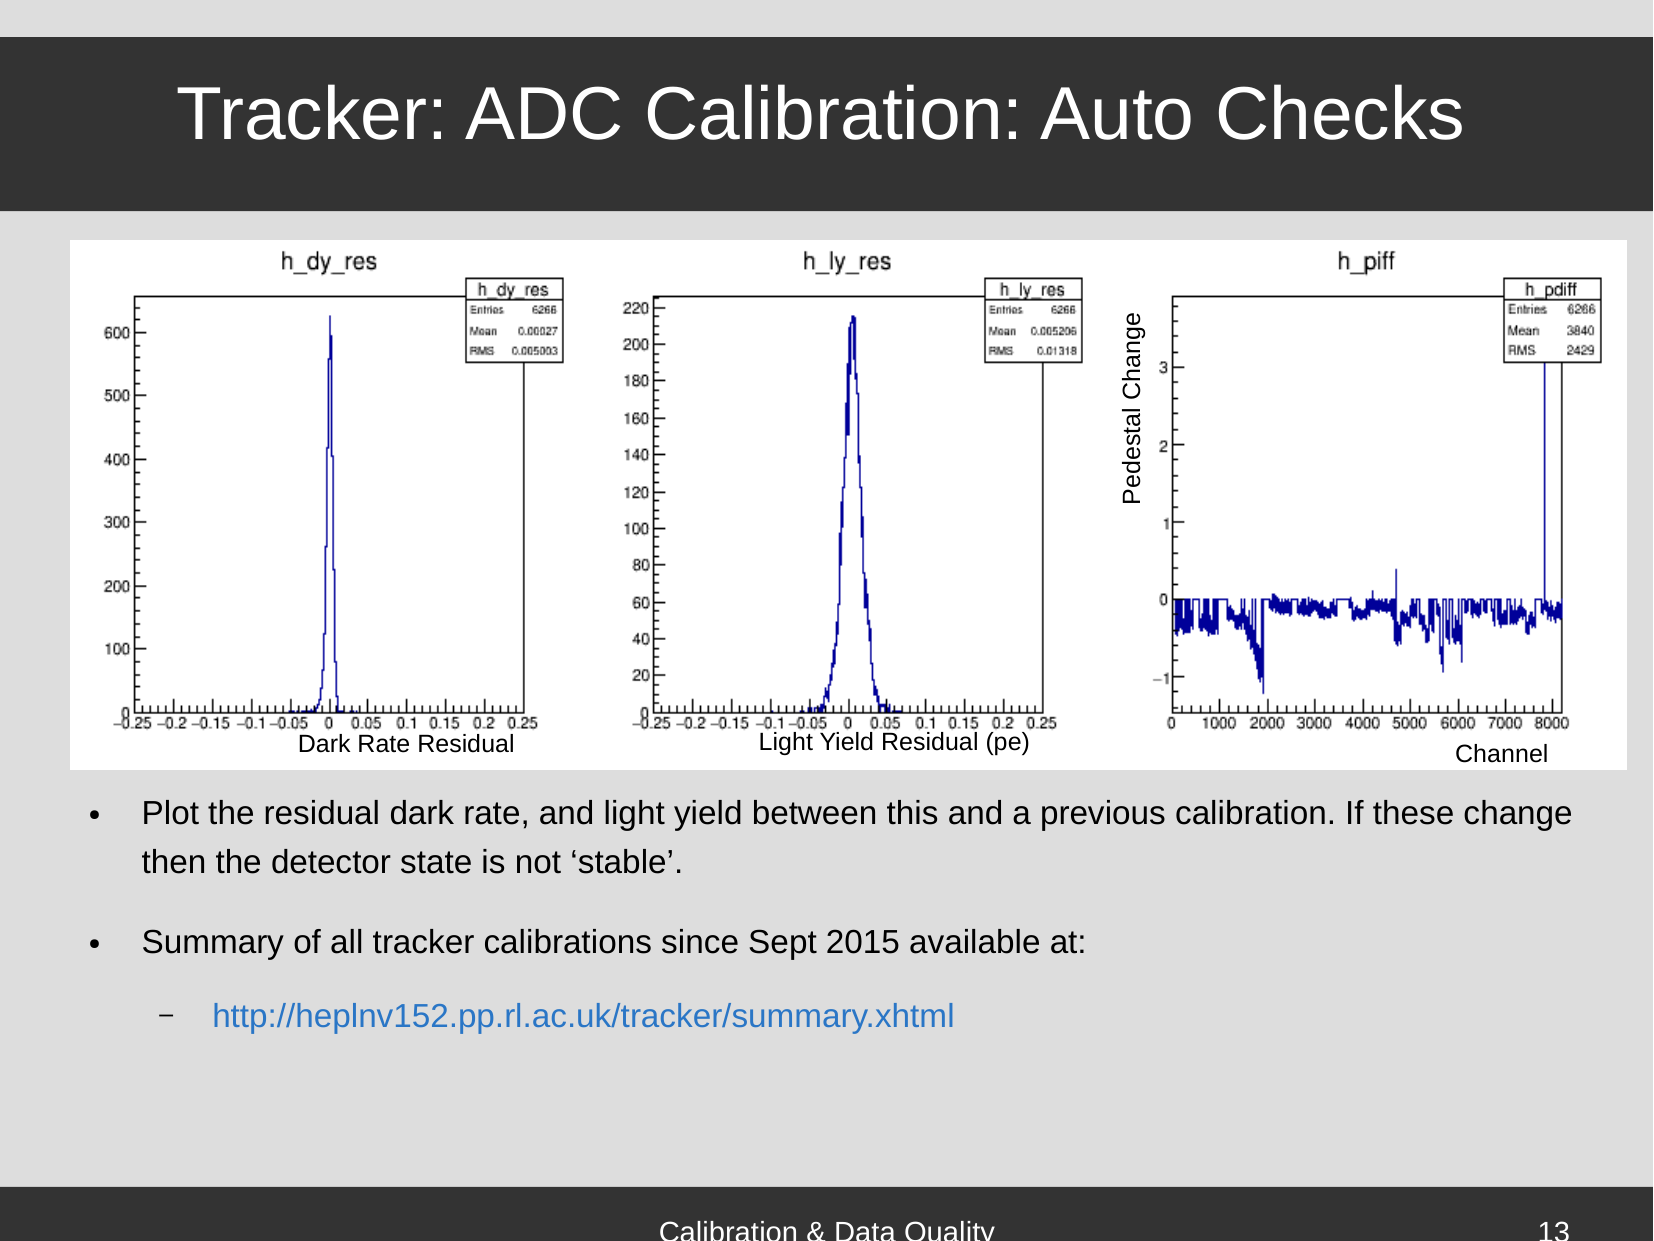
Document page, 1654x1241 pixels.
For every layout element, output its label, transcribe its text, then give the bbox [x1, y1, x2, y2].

text_box – [159, 1004, 185, 1038]
text_box Dark Rate Residual [297, 729, 516, 767]
text_box [0, 0, 1653, 1241]
text_box Tracker: ADC Calibration: Auto Checks [176, 71, 1478, 180]
text_box ● [88, 808, 104, 829]
text_box Channel [1455, 739, 1549, 777]
text_box ● [88, 937, 104, 958]
picture [70, 240, 1627, 770]
text_box then the detector state is not ‘stable’. [141, 843, 685, 892]
text_box 13 [1537, 1216, 1571, 1241]
text_box Pedestal Change [1117, 302, 1152, 506]
text_box Calibration & Data Quality [658, 1216, 996, 1241]
text_box Summary of all tracker calibrations since Sept 2015 available at: [141, 923, 1089, 972]
text_box Light Yield Residual (pe) [758, 727, 1033, 764]
text_box http://heplnv152.pp.rl.ac.uk/tracker/summary.xhtml [212, 997, 969, 1046]
text_box Plot the residual dark rate, and light yield between this and a previous calibration. If these change [141, 794, 1585, 843]
